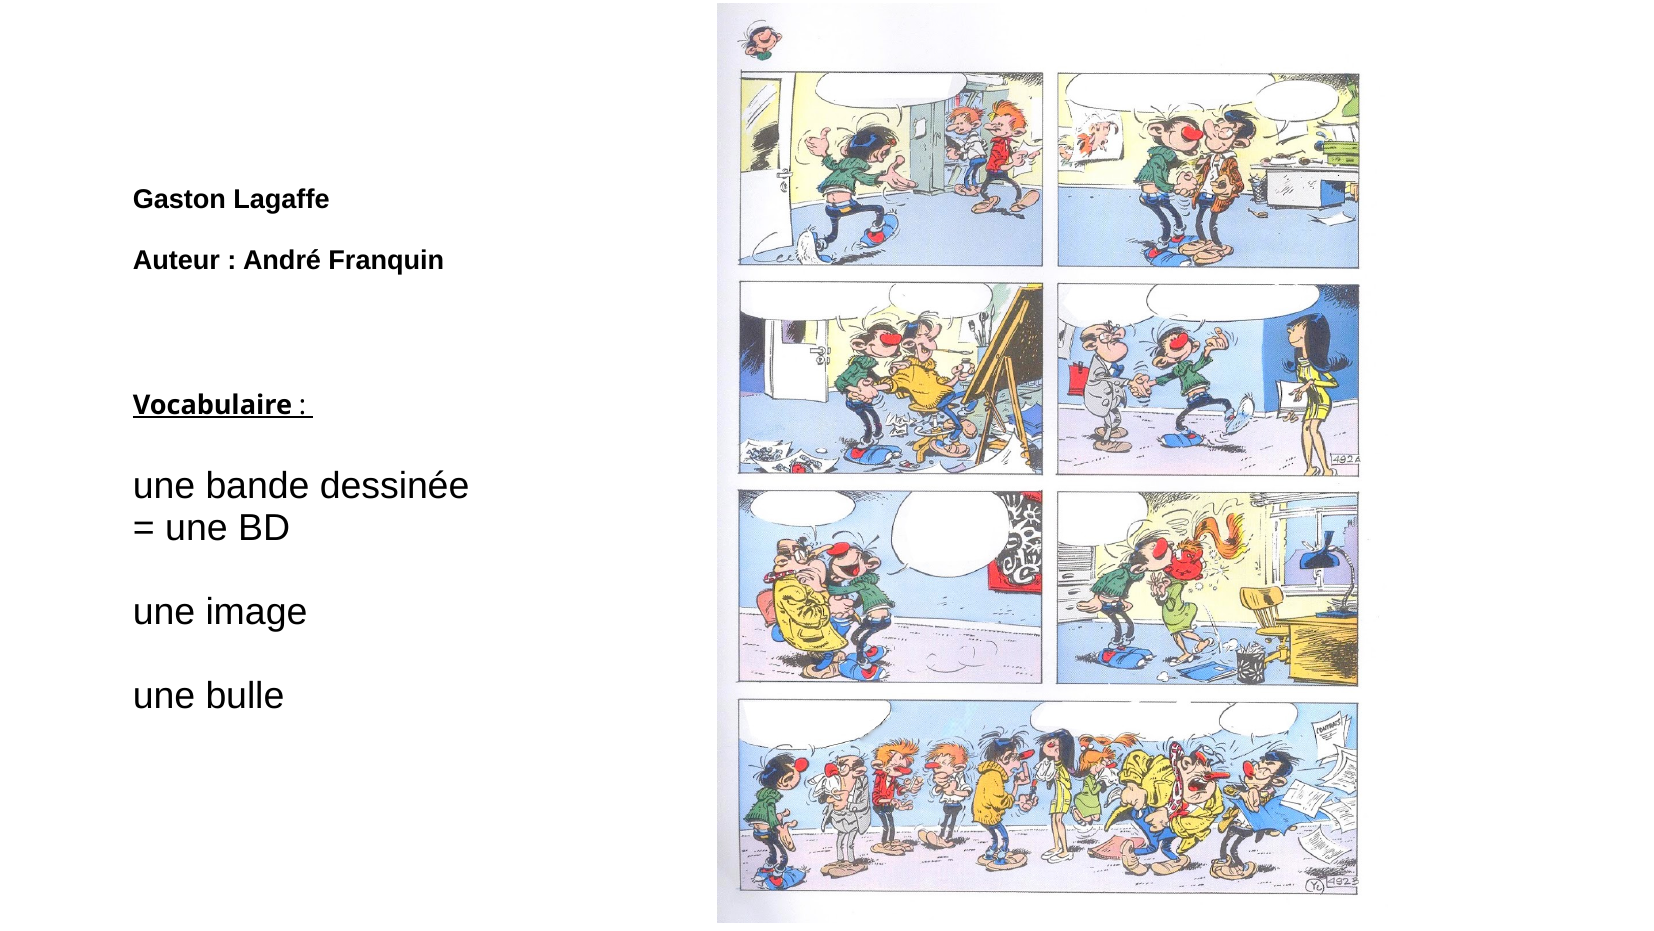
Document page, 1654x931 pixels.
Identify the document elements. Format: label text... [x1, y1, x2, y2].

text_box Gaston Lagaffe Auteur : André Franquin Vocabulaire : une bande dessinée = une BD une image une bulle [118, 177, 650, 707]
picture [717, 3, 1388, 923]
